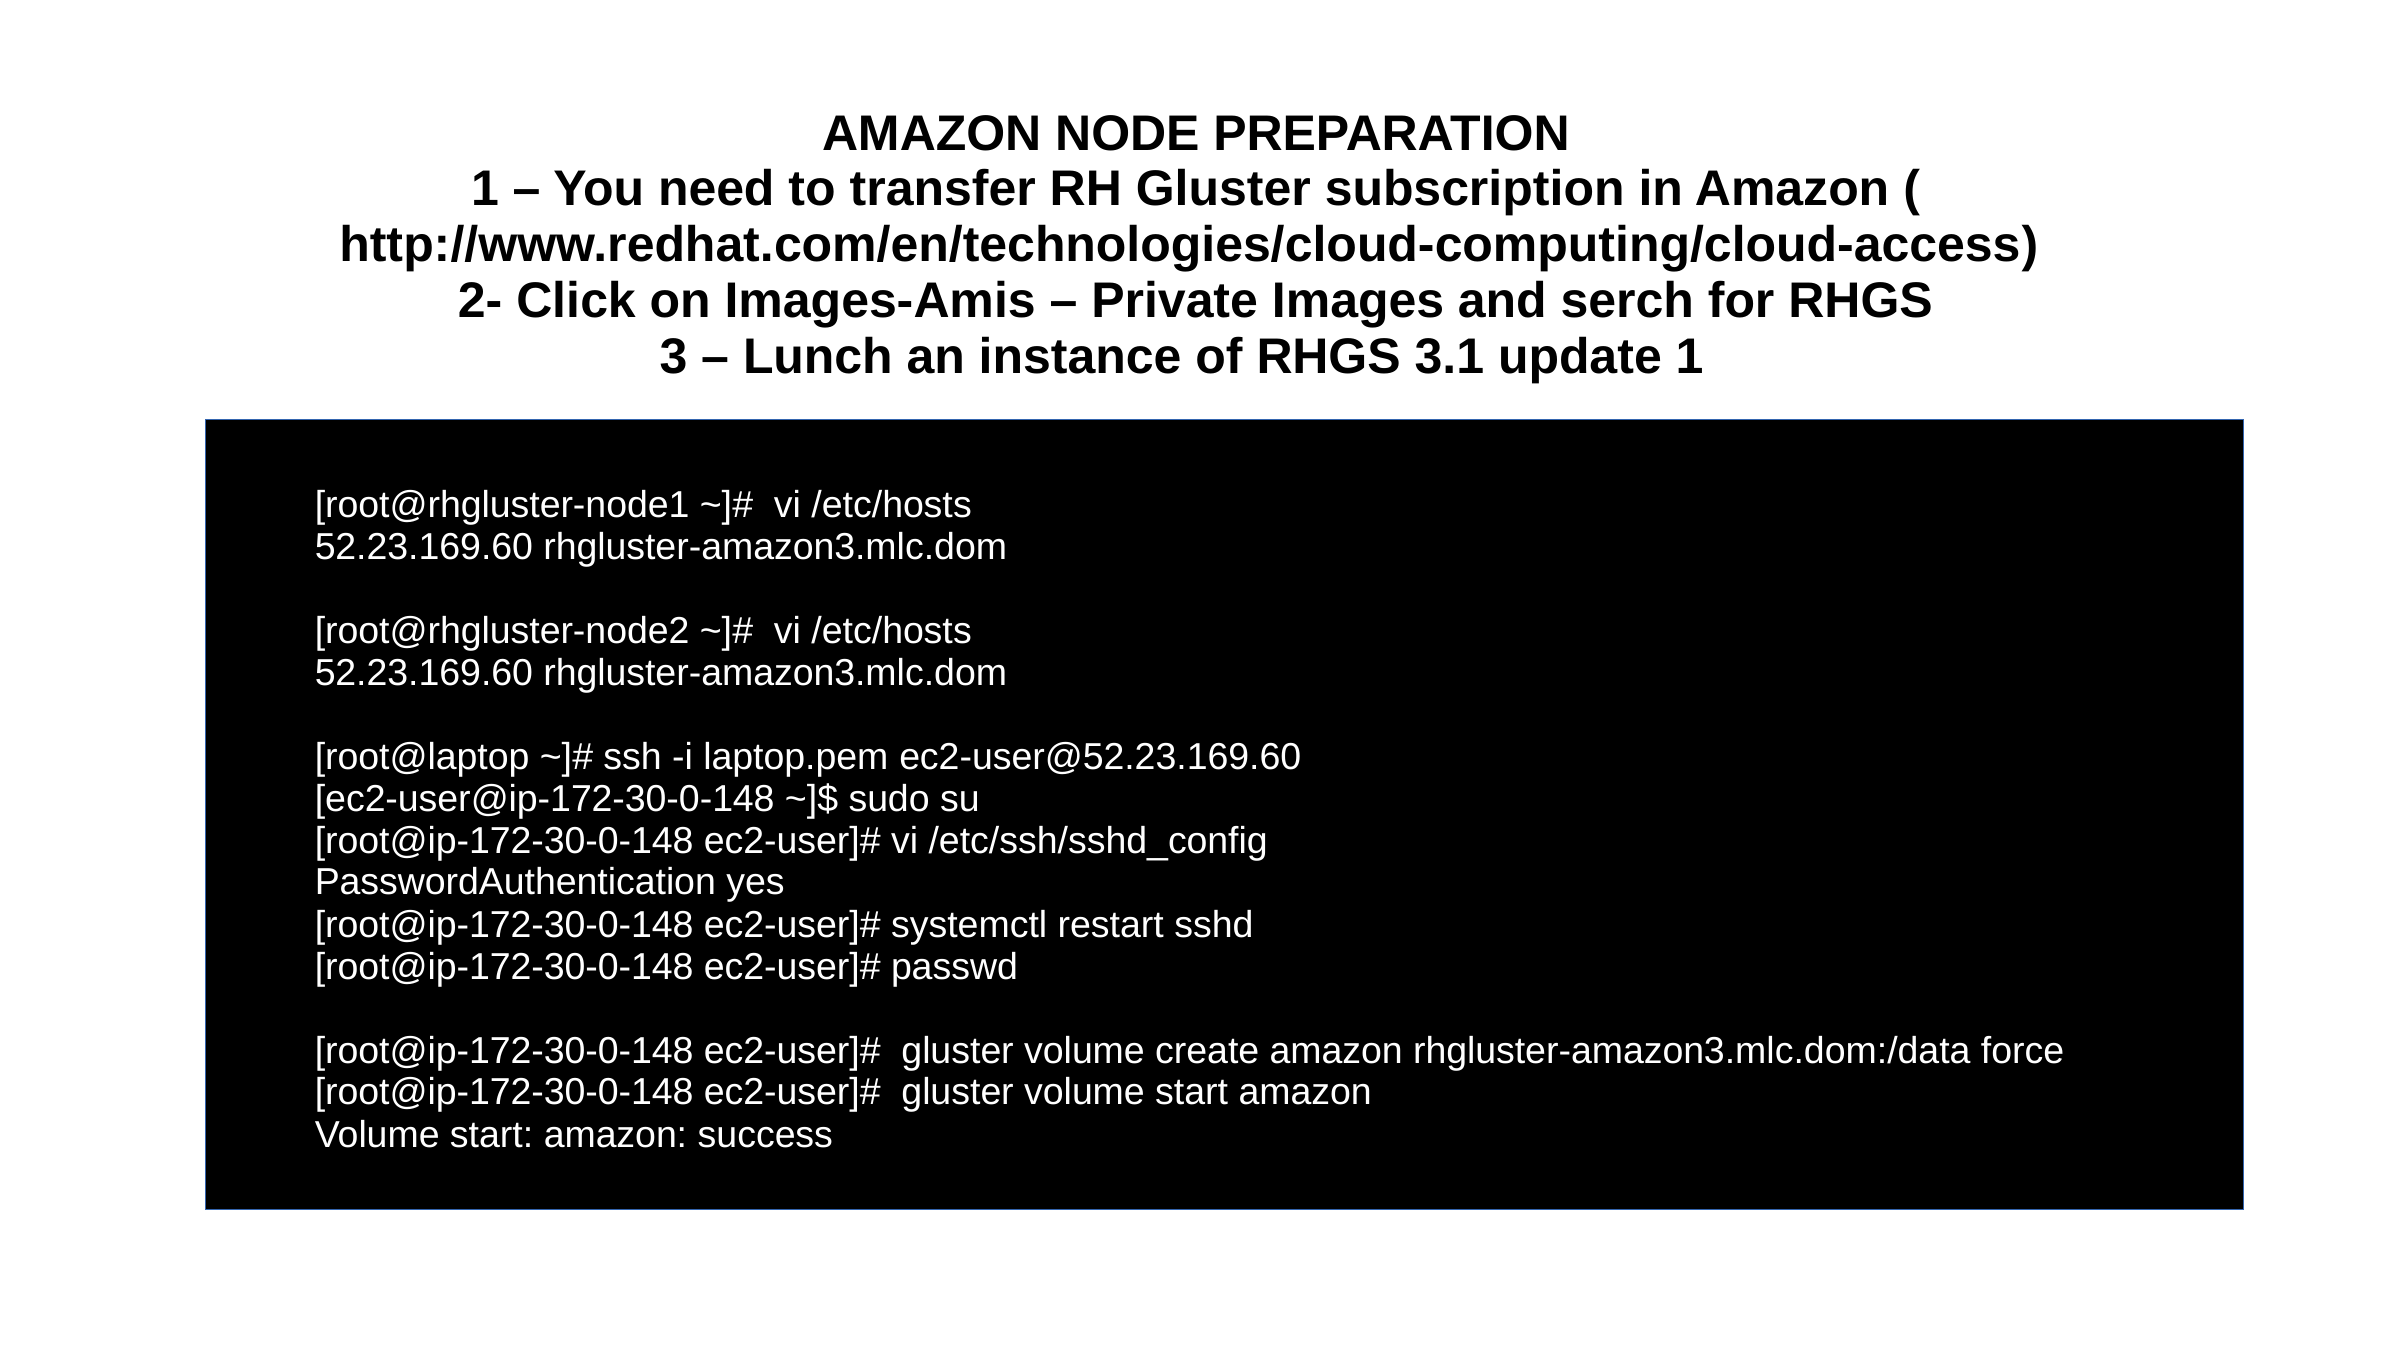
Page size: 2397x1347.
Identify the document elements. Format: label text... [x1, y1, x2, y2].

text_box [205, 419, 2244, 1210]
text_box [root@rhgluster-node1 ~]# vi /etc/hosts 52.23.169.60 rhgluster-amazon3.mlc.dom [root@rhgluster-node2 ~]# vi /etc/hosts 52.23.169.60 rhgluster-amazon3.mlc.dom [root@laptop ~]# ssh -i laptop.pem ec2-user@52.23.169.60 [ec2-user@ip-172-30-0-148 ~]$ sudo su [root@ip-172-30-0-148 ec2-user]# vi /etc/ssh/sshd_config PasswordAuthentication yes [root@ip-172-30-0-148 ec2-user]# systemctl restart sshd [root@ip-172-30-0-148 ec2-user]# passwd [root@ip-172-30-0-148 ec2-user]# gluster volume create amazon rhgluster-amazon3.mlc.dom:/data force [root@ip-172-30-0-148 ec2-user]# gluster volume start amazon Volume start: amazon: success [264, 433, 2203, 1210]
text_box AMAZON NODE PREPARATION 1 – You need to transfer RH Gluster subscription in Amazon (http://www.redhat.com/en/technologies/cloud-computing/cloud-access) 2- Click on Images-Amis – Private Images and serch for RHGS 3 – Lunch an instance of RHGS 3.1 update 1 [217, 97, 2175, 392]
